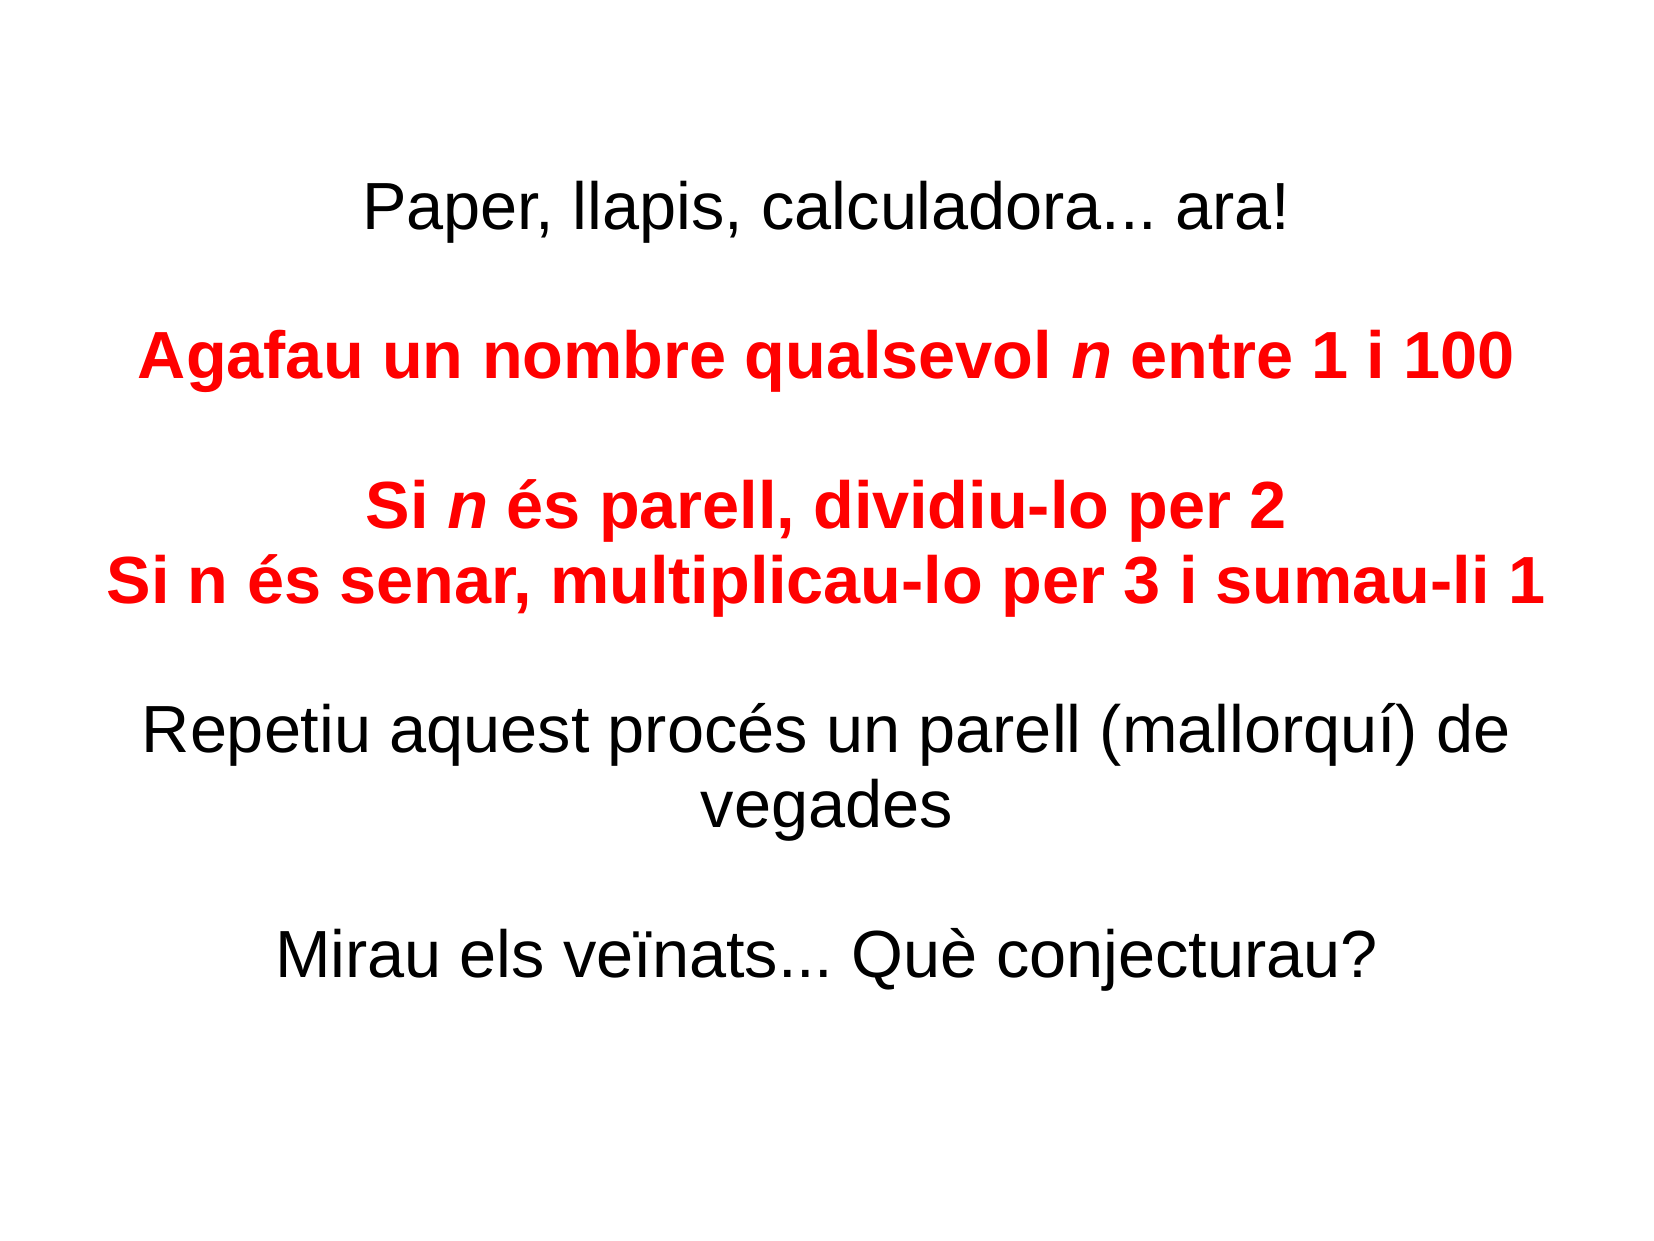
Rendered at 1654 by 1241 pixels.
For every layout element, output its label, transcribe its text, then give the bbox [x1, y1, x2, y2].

subtitle Paper, llapis, calculadora... ara! Agafau un nombre qualsevol n entre 1 i 100 Si n és parell, dividiu-lo per 2 Si n és senar, multiplicau-lo per 3 i sumau-li 1 Repetiu aquest procés un parell (mallorquí) de vegades Mirau els veïnats... Què conjecturau? [82, 59, 1571, 1102]
